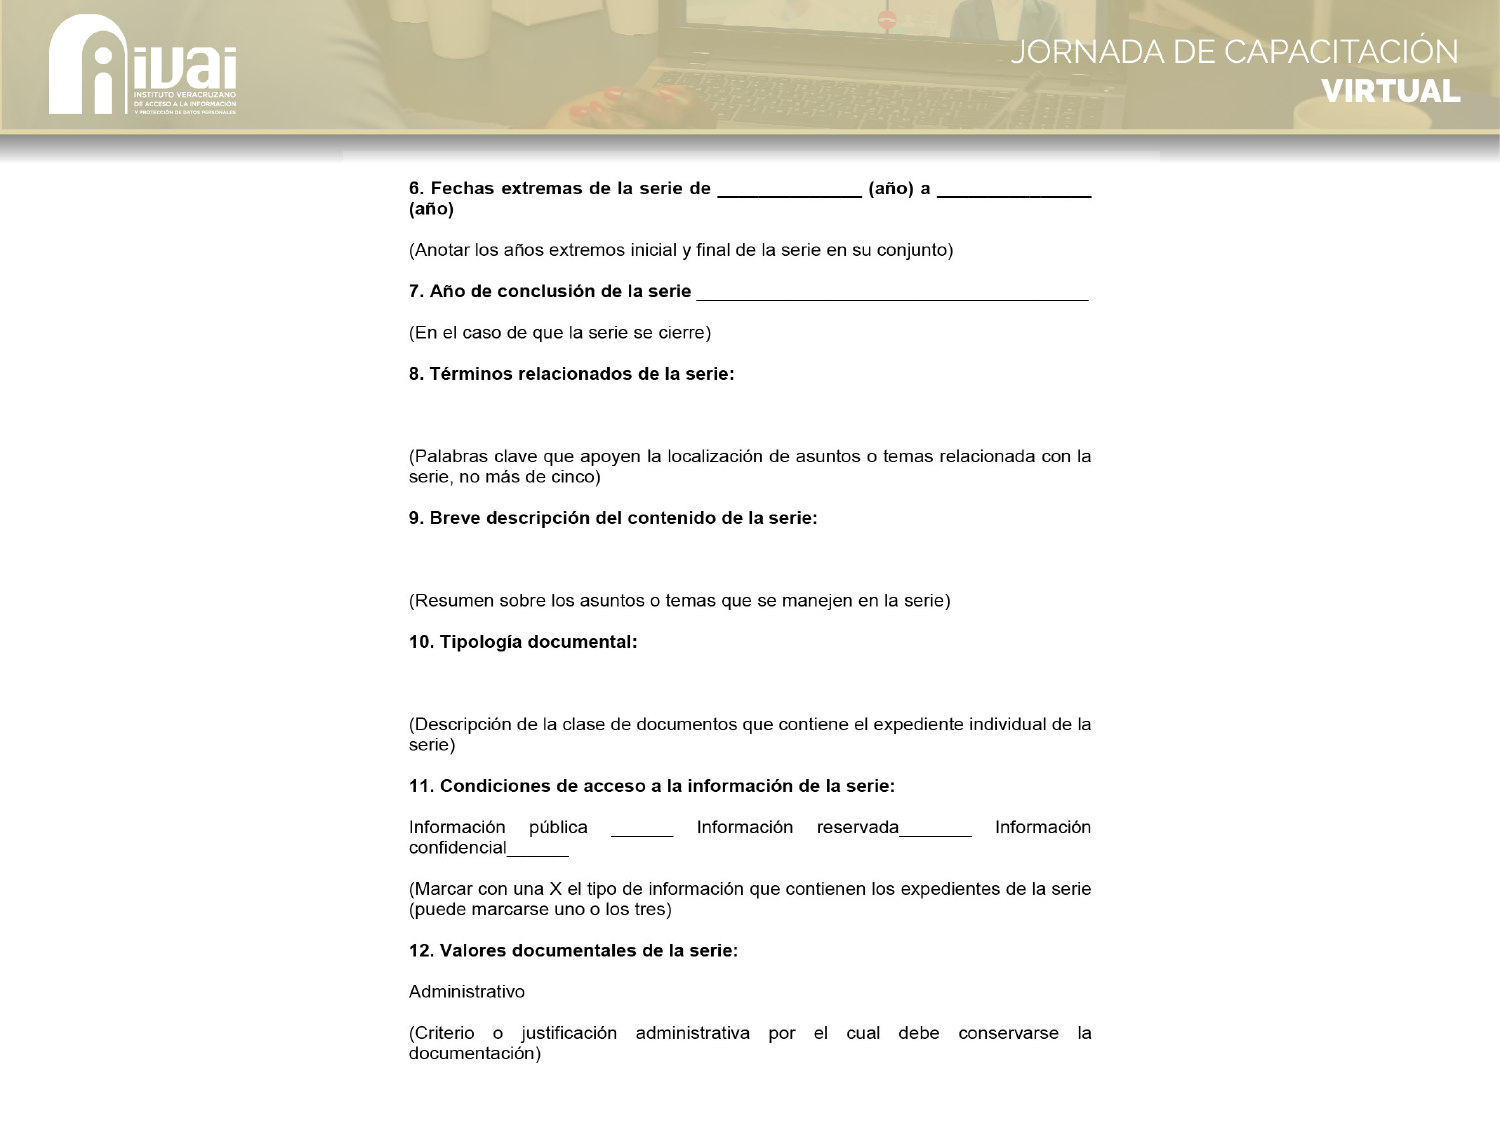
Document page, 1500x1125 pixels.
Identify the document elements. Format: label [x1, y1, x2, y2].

picture [342, 151, 1161, 1125]
